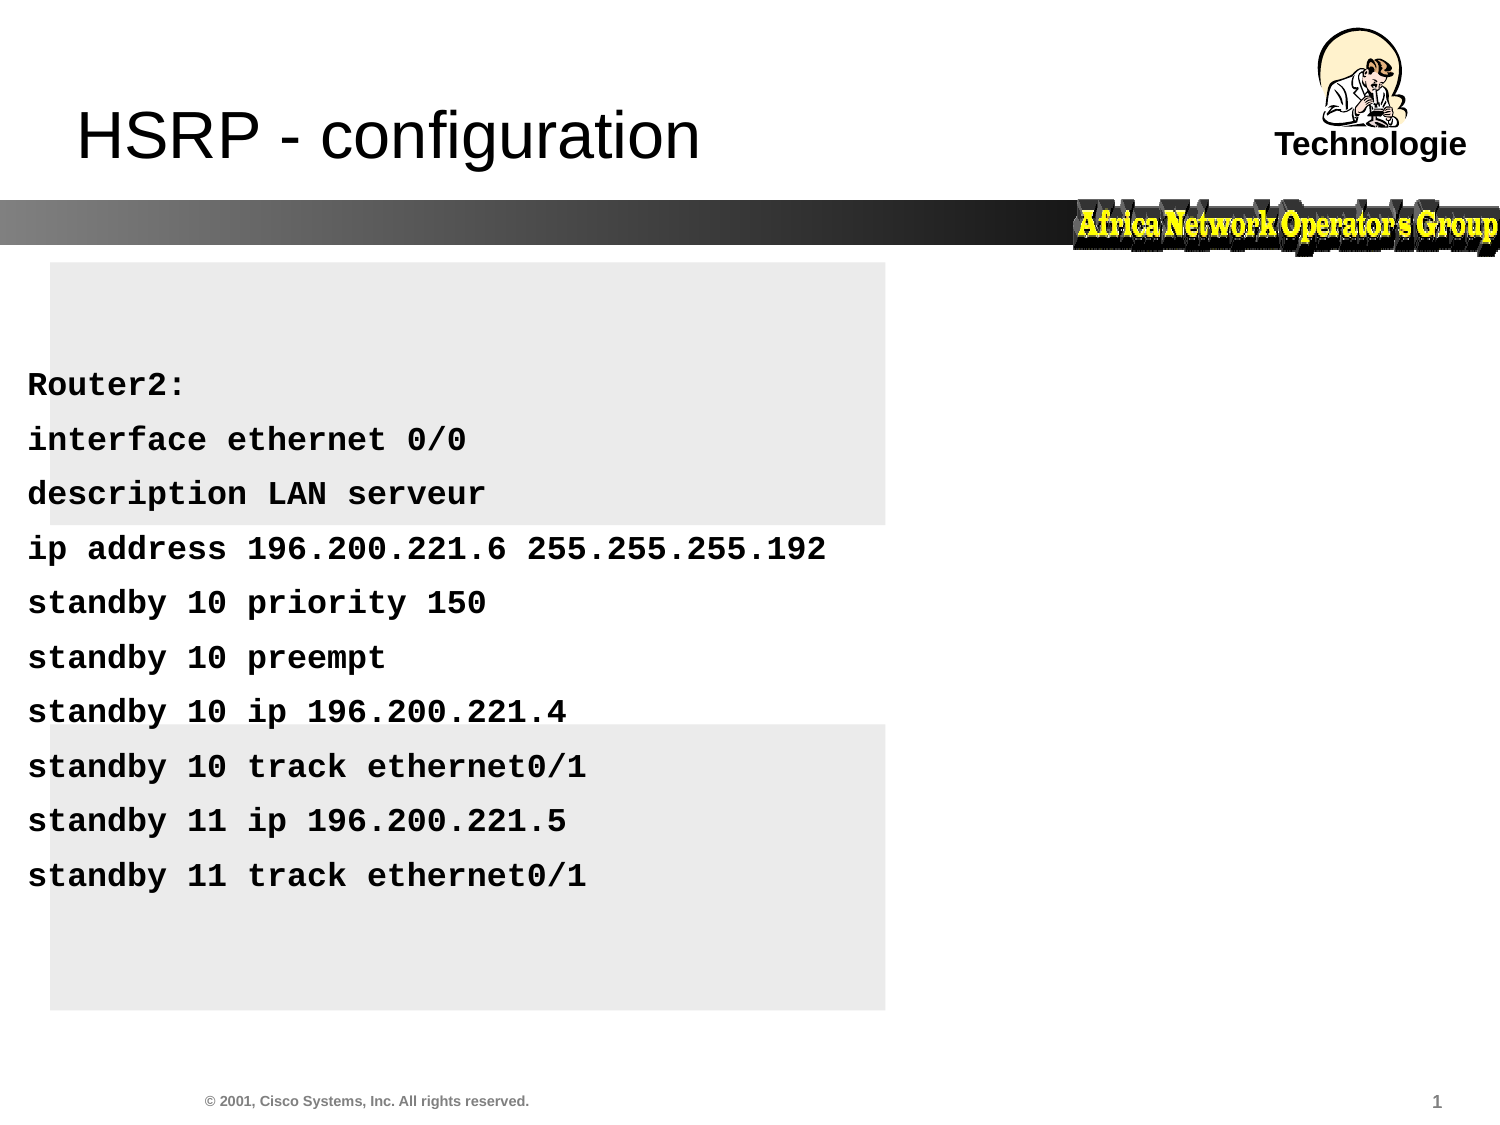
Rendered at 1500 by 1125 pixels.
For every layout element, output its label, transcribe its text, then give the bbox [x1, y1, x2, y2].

text_box [50, 724, 886, 1011]
picture [1317, 26, 1409, 118]
text_box Router2: interface ethernet 0/0 description LAN serveur ip address 196.200.221.6 255.255.255.192 standby 10 priority 150 standby 10 preempt standby 10 ip 196.200.221.4 standby 10 track ethernet0/1 standby 11 ip 196.200.221.5 standby 11 track ethernet0/1 [15, 362, 840, 954]
text_box [50, 262, 886, 526]
text_box Technologie [1262, 118, 1482, 169]
title HSRP - configuration [62, 88, 808, 180]
